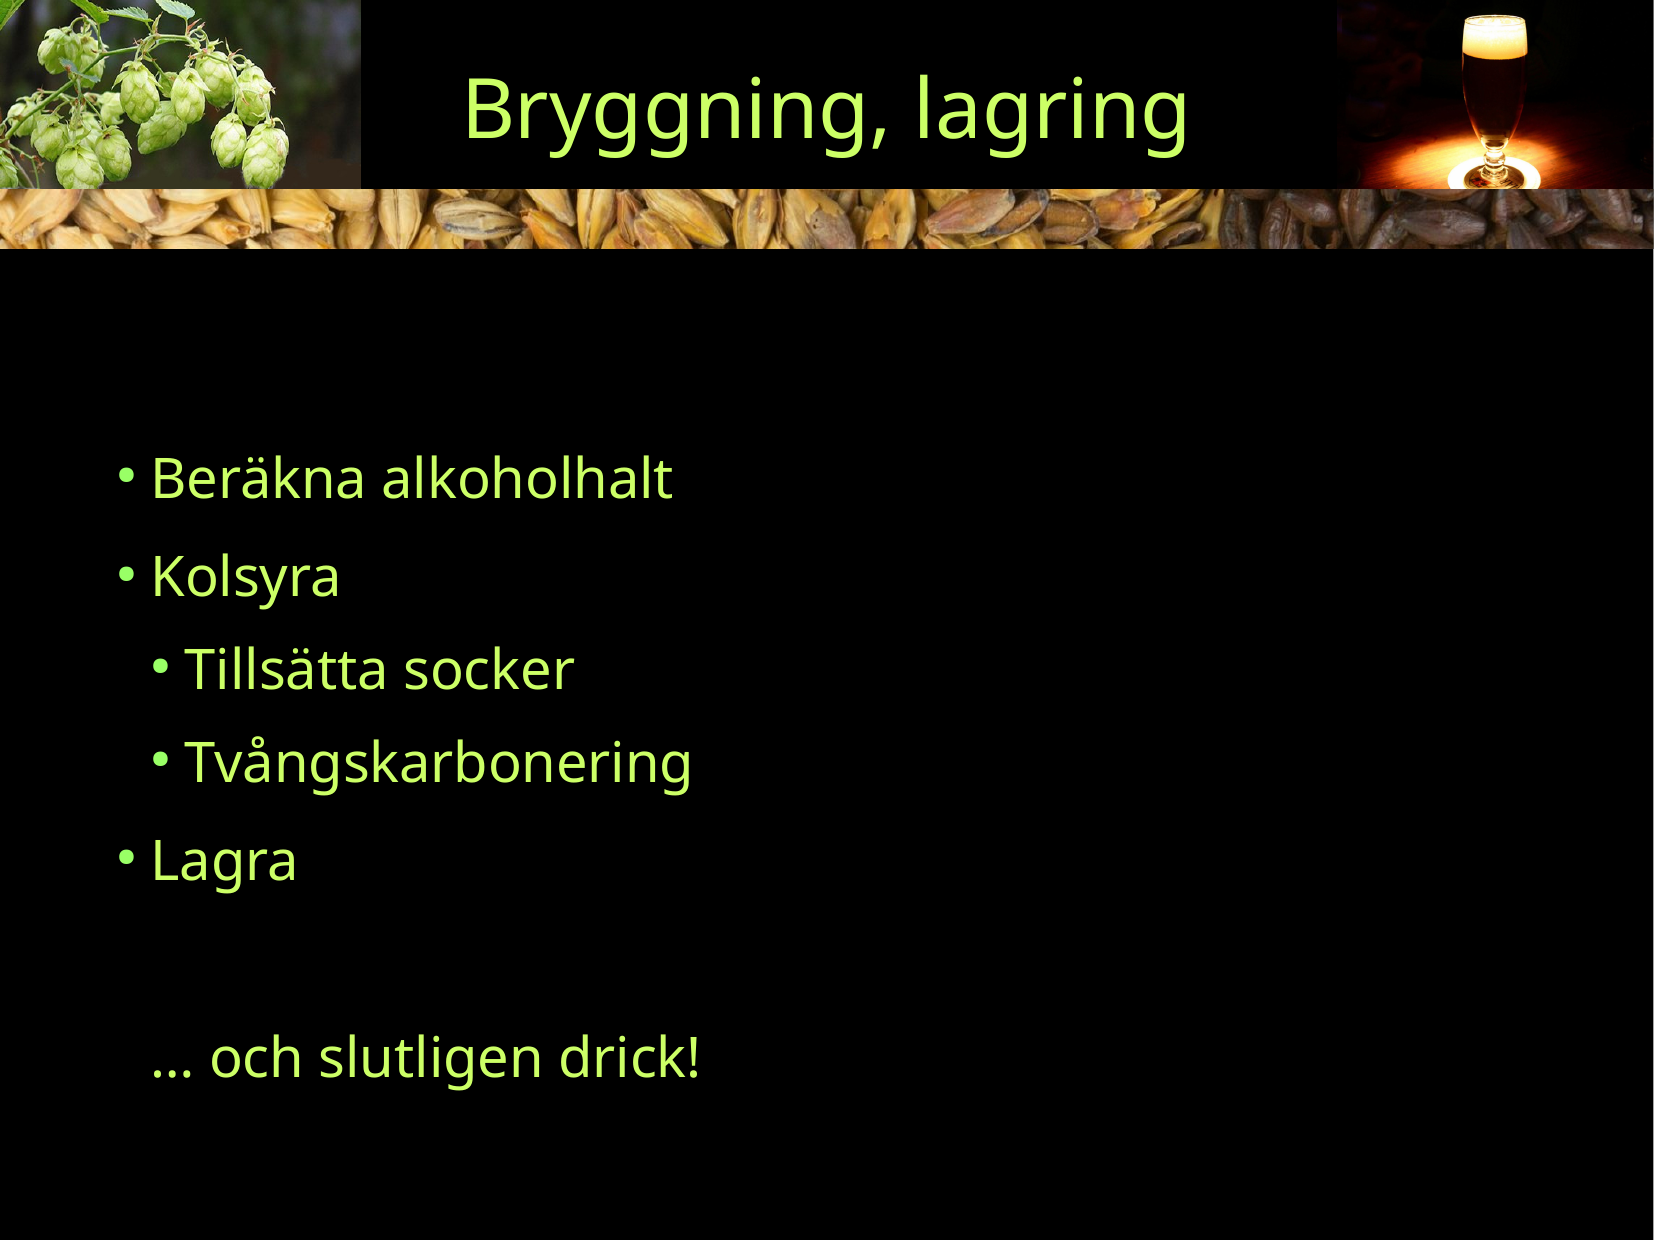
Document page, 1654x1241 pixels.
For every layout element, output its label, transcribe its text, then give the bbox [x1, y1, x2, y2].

picture [0, 0, 1654, 249]
list Beräkna alkoholhalt Kolsyra Tillsätta socker Tvångskarbonering Lagra … och slutligen drick! [82, 307, 1571, 1205]
title Bryggning, lagring [361, 49, 1337, 143]
title [361, 143, 1337, 189]
